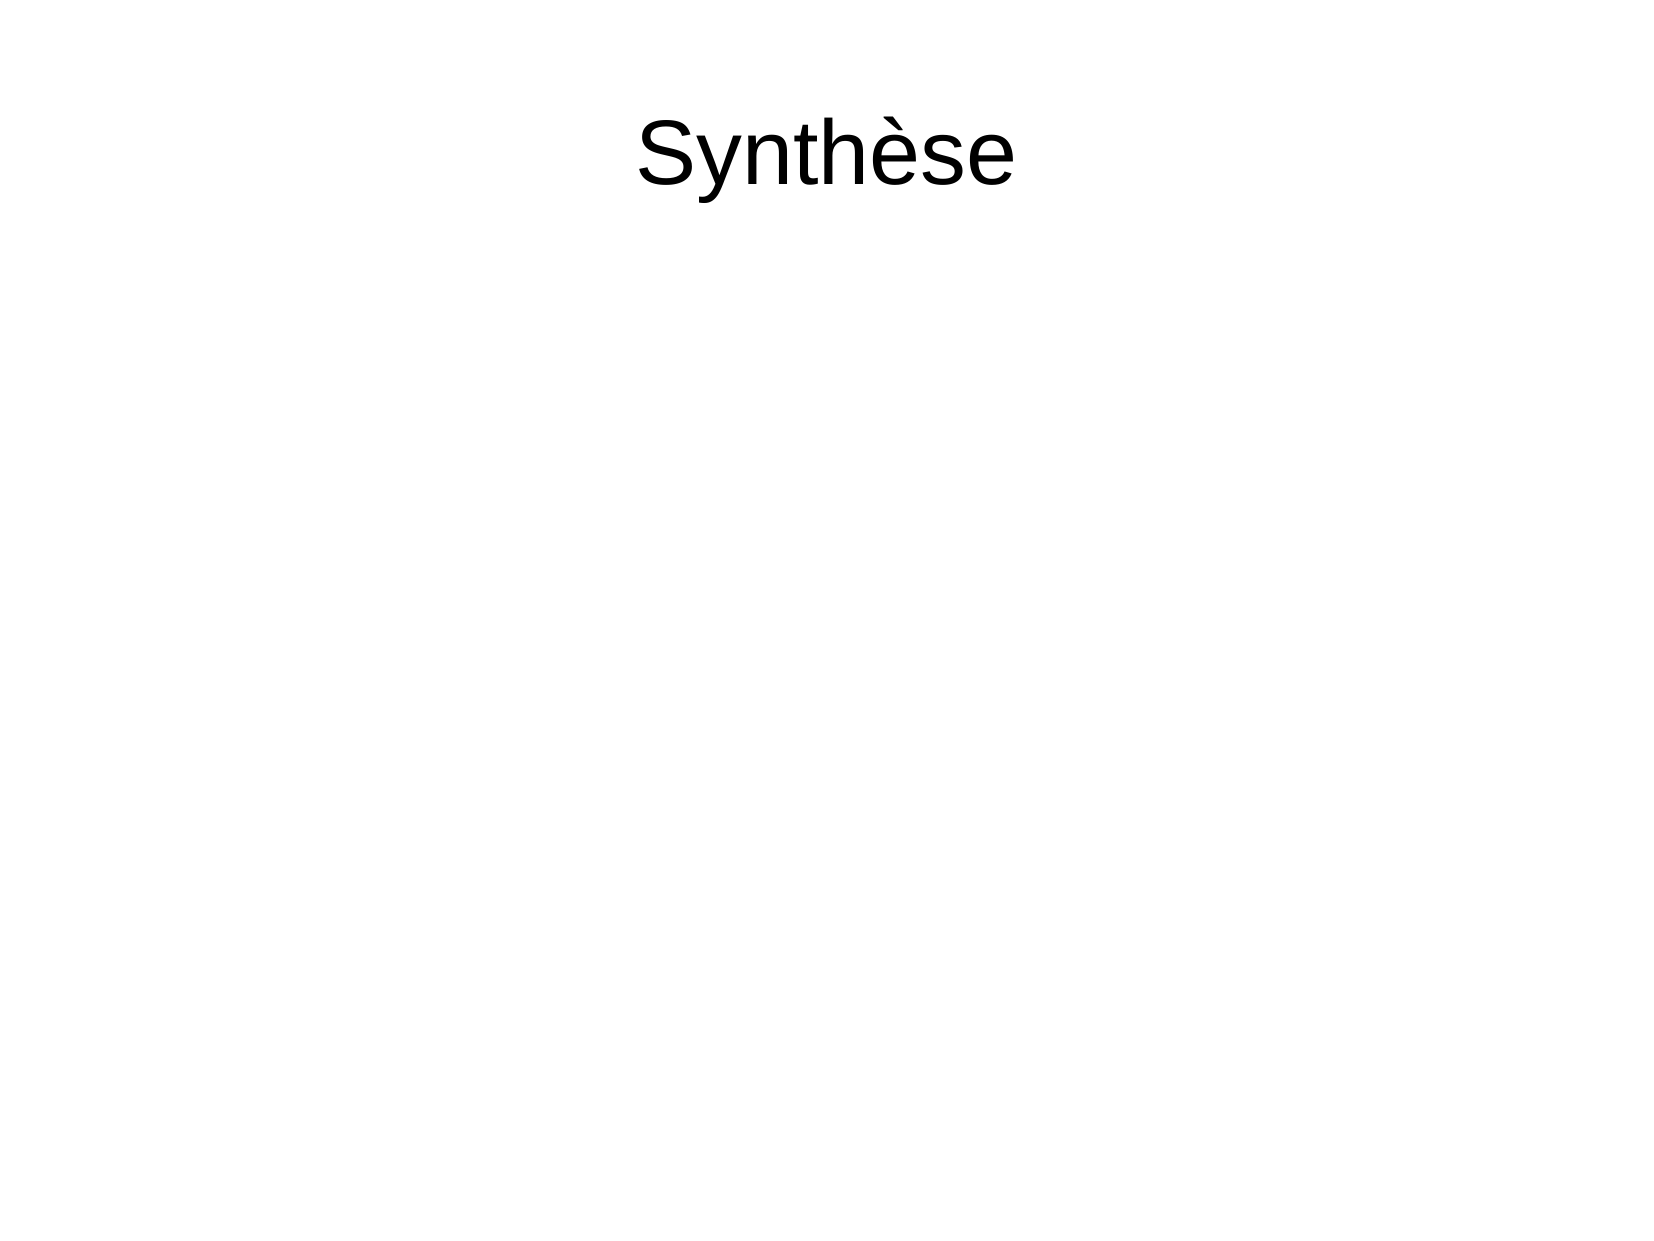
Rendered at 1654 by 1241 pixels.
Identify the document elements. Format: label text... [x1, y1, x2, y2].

title Synthèse [82, 56, 1571, 250]
